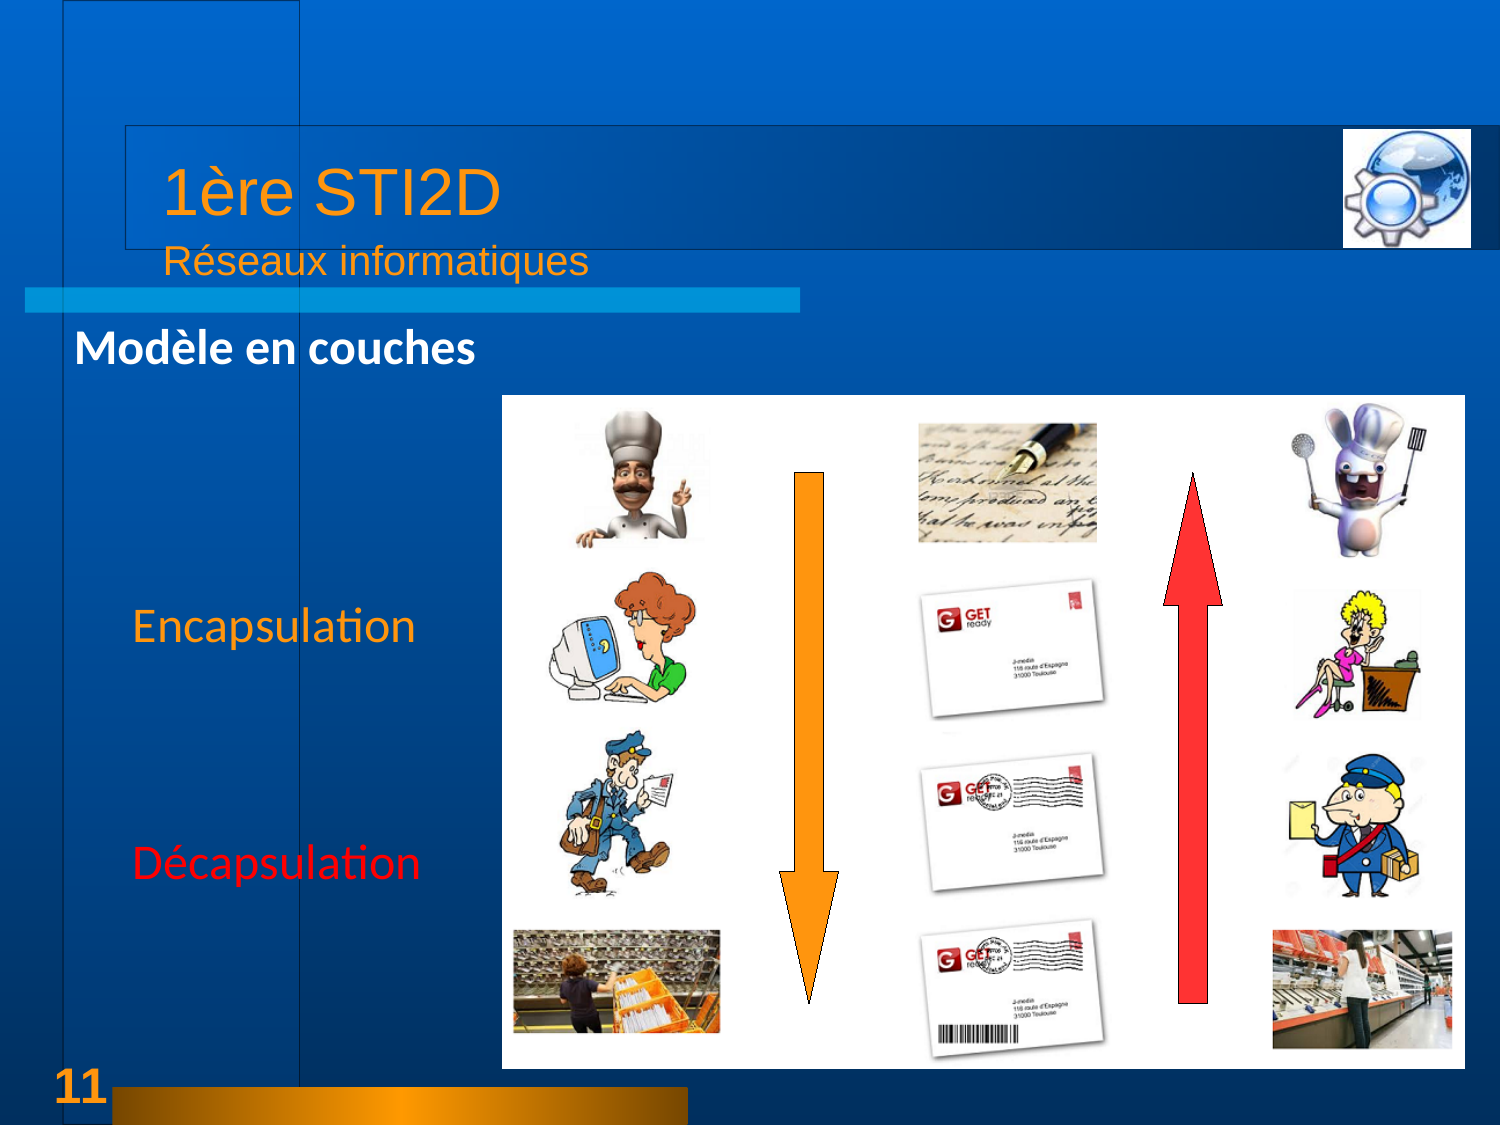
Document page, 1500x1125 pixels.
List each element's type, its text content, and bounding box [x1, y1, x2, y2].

text_box Décapsulation [118, 834, 443, 1004]
text_box [1163, 472, 1223, 1004]
text_box [779, 472, 839, 1004]
picture [1343, 129, 1471, 248]
text_box Encapsulation [118, 598, 443, 768]
text_box Modèle en couches [59, 319, 1477, 489]
picture [502, 395, 1465, 1069]
